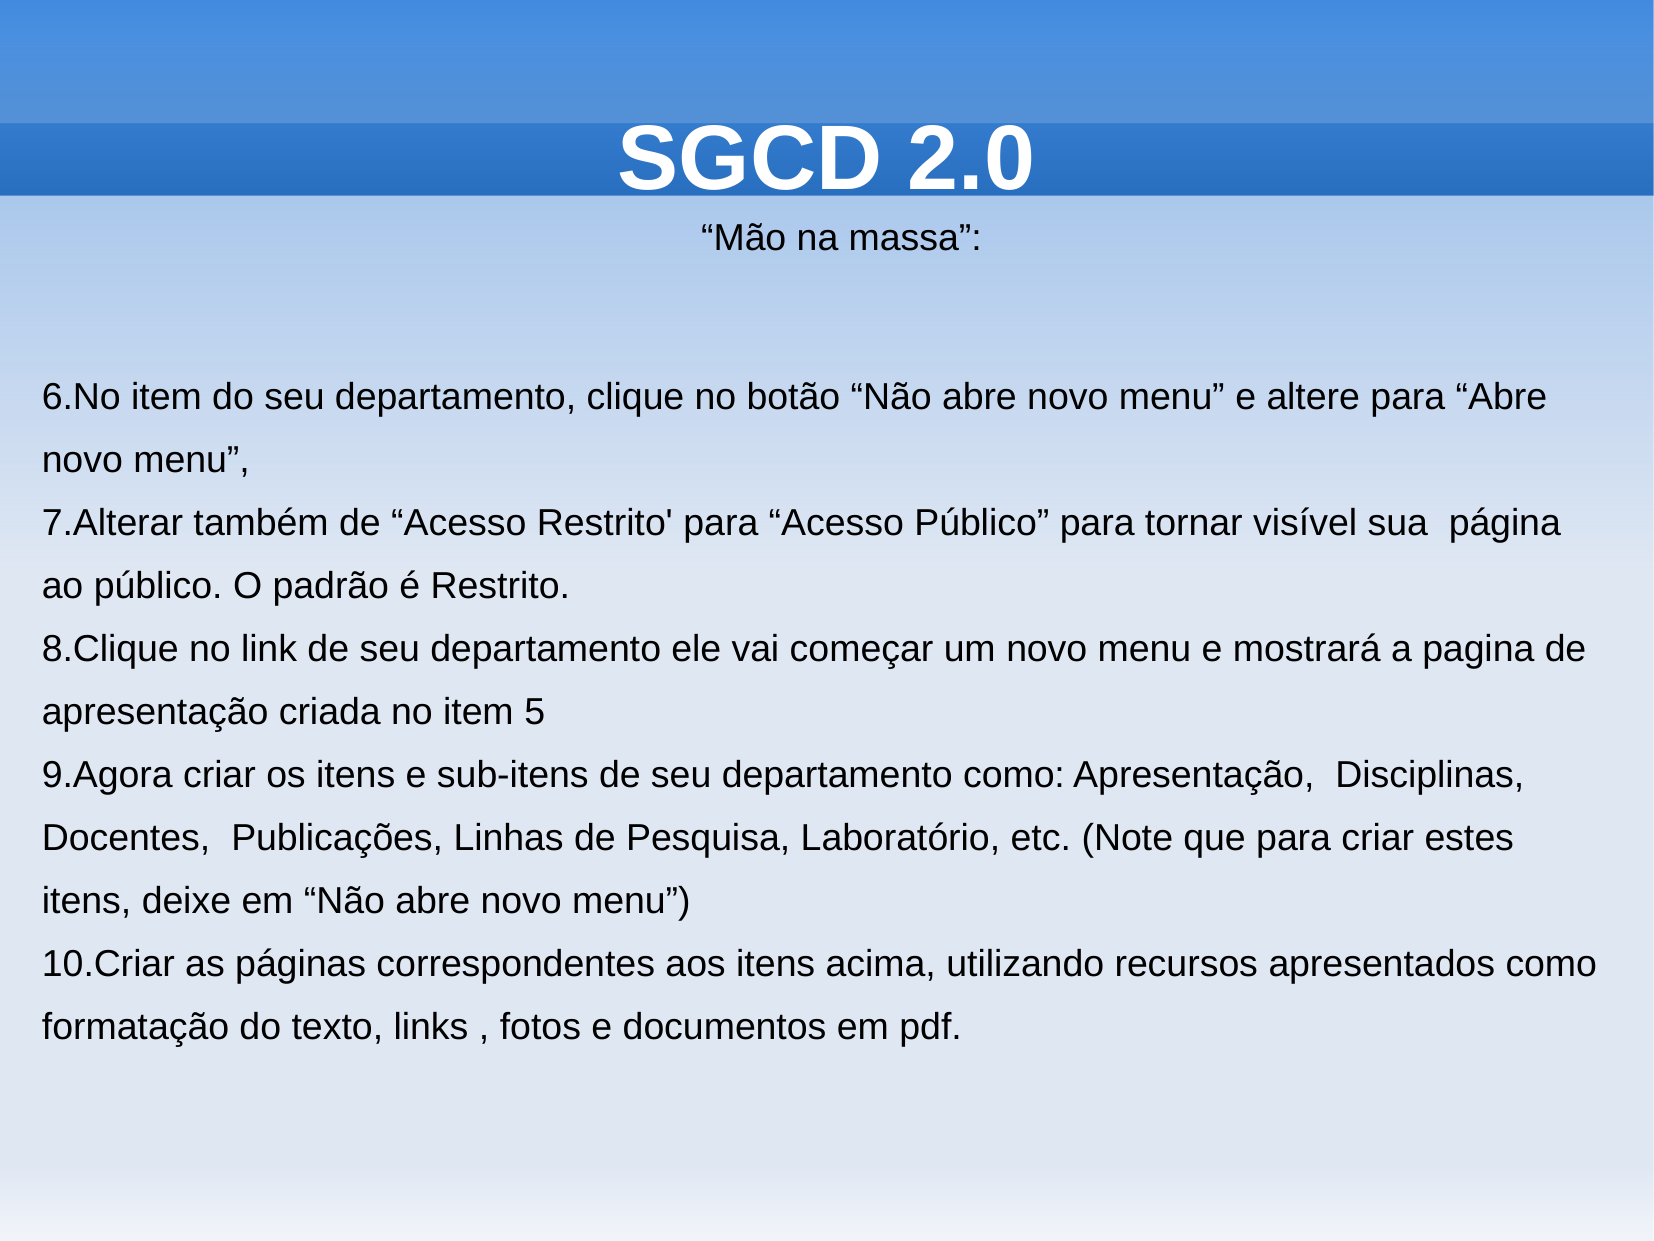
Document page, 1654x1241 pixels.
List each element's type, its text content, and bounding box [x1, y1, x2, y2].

picture [0, 0, 1654, 1241]
text_box “Mão na massa”: [686, 208, 997, 266]
title SGCD 2.0 [82, 49, 1571, 257]
text_box No item do seu departamento, clique no botão “Não abre novo menu” e altere para “Abre novo menu”, Alterar também de “Acesso Restrito' para “Acesso Público” para tornar visível sua página ao público. O padrão é Restrito. Clique no link de seu departamento ele vai começar um novo menu e mostrará a pagina de apresentação criada no item 5 Agora criar os itens e sub-itens de seu departamento como: Apresentação, Disciplinas, Docentes, Publicações, Linhas de Pesquisa, Laboratório, etc. (Note que para criar estes itens, deixe em “Não abre novo menu”) Criar as páginas correspondentes aos itens acima, utilizando recursos apresentados como formatação do texto, links , fotos e documentos em pdf. [27, 347, 1622, 1204]
